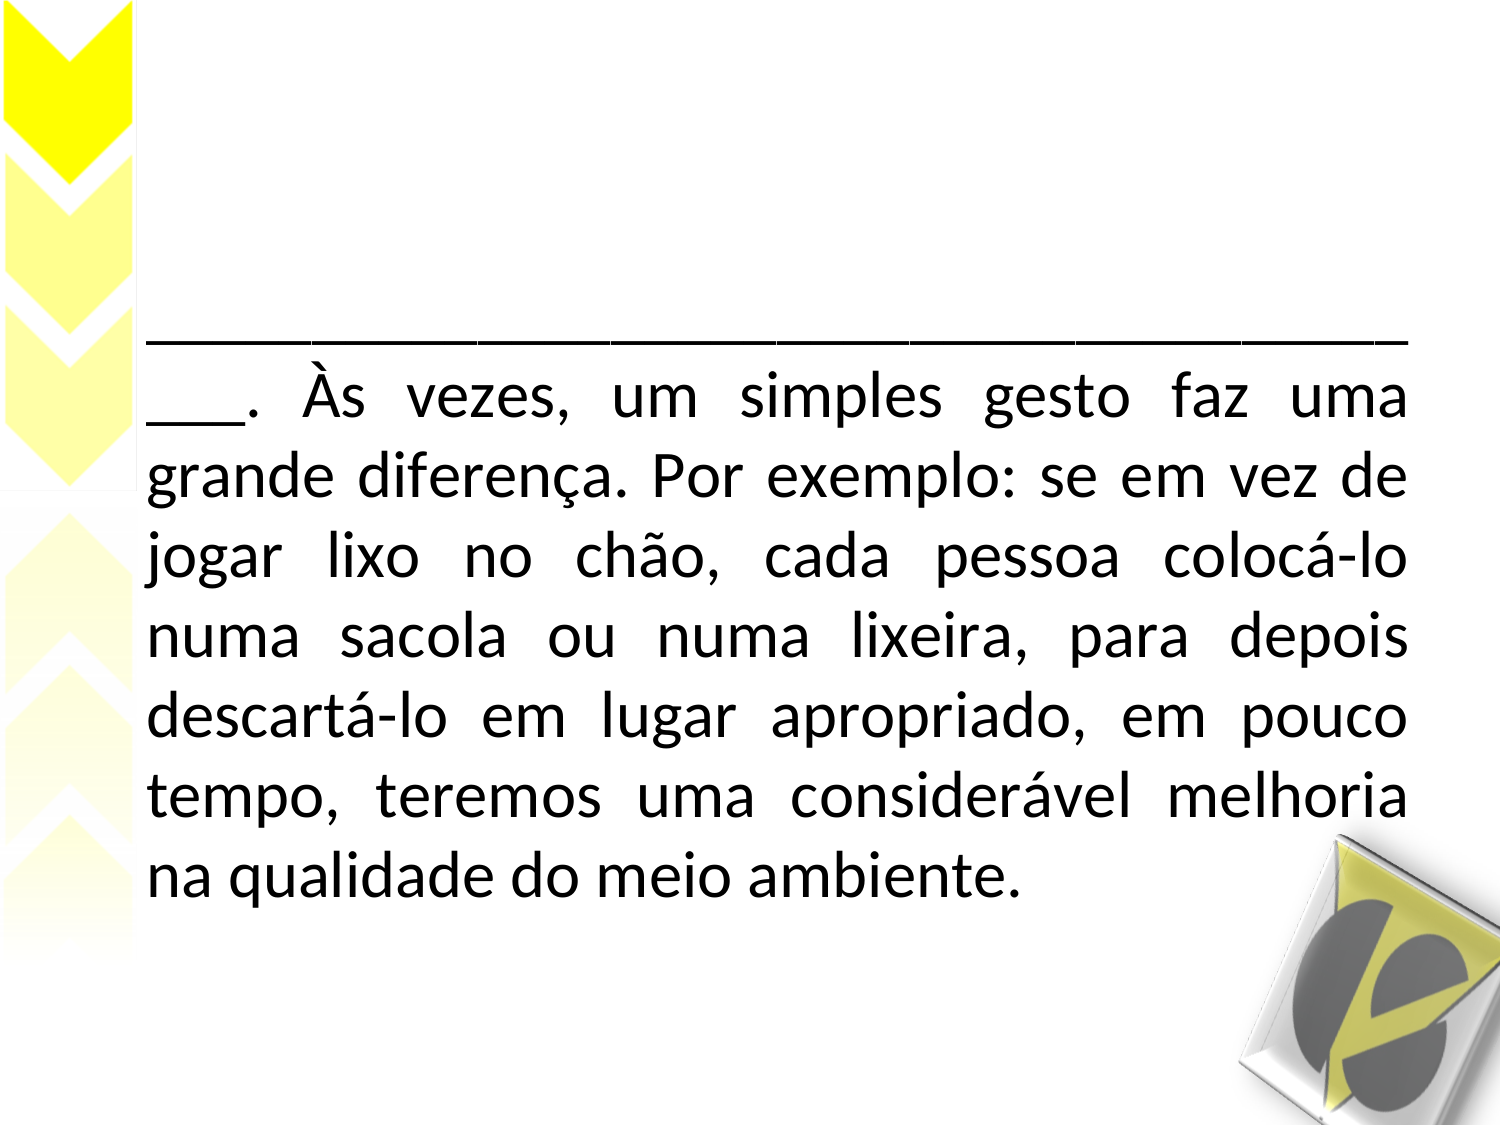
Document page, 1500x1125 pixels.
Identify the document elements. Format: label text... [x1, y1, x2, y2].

list _________________________________________. Às vezes, um simples gesto faz uma grande diferença. Por exemplo: se em vez de jogar lixo no chão, cada pessoa colocá-lo numa sacola ou numa lixeira, para depois descartá-lo em lugar apropriado, em pouco tempo, teremos uma considerável melhoria na qualidade do meio ambiente. [75, 262, 1426, 1005]
picture [1194, 786, 1500, 1125]
picture [0, 0, 140, 1003]
